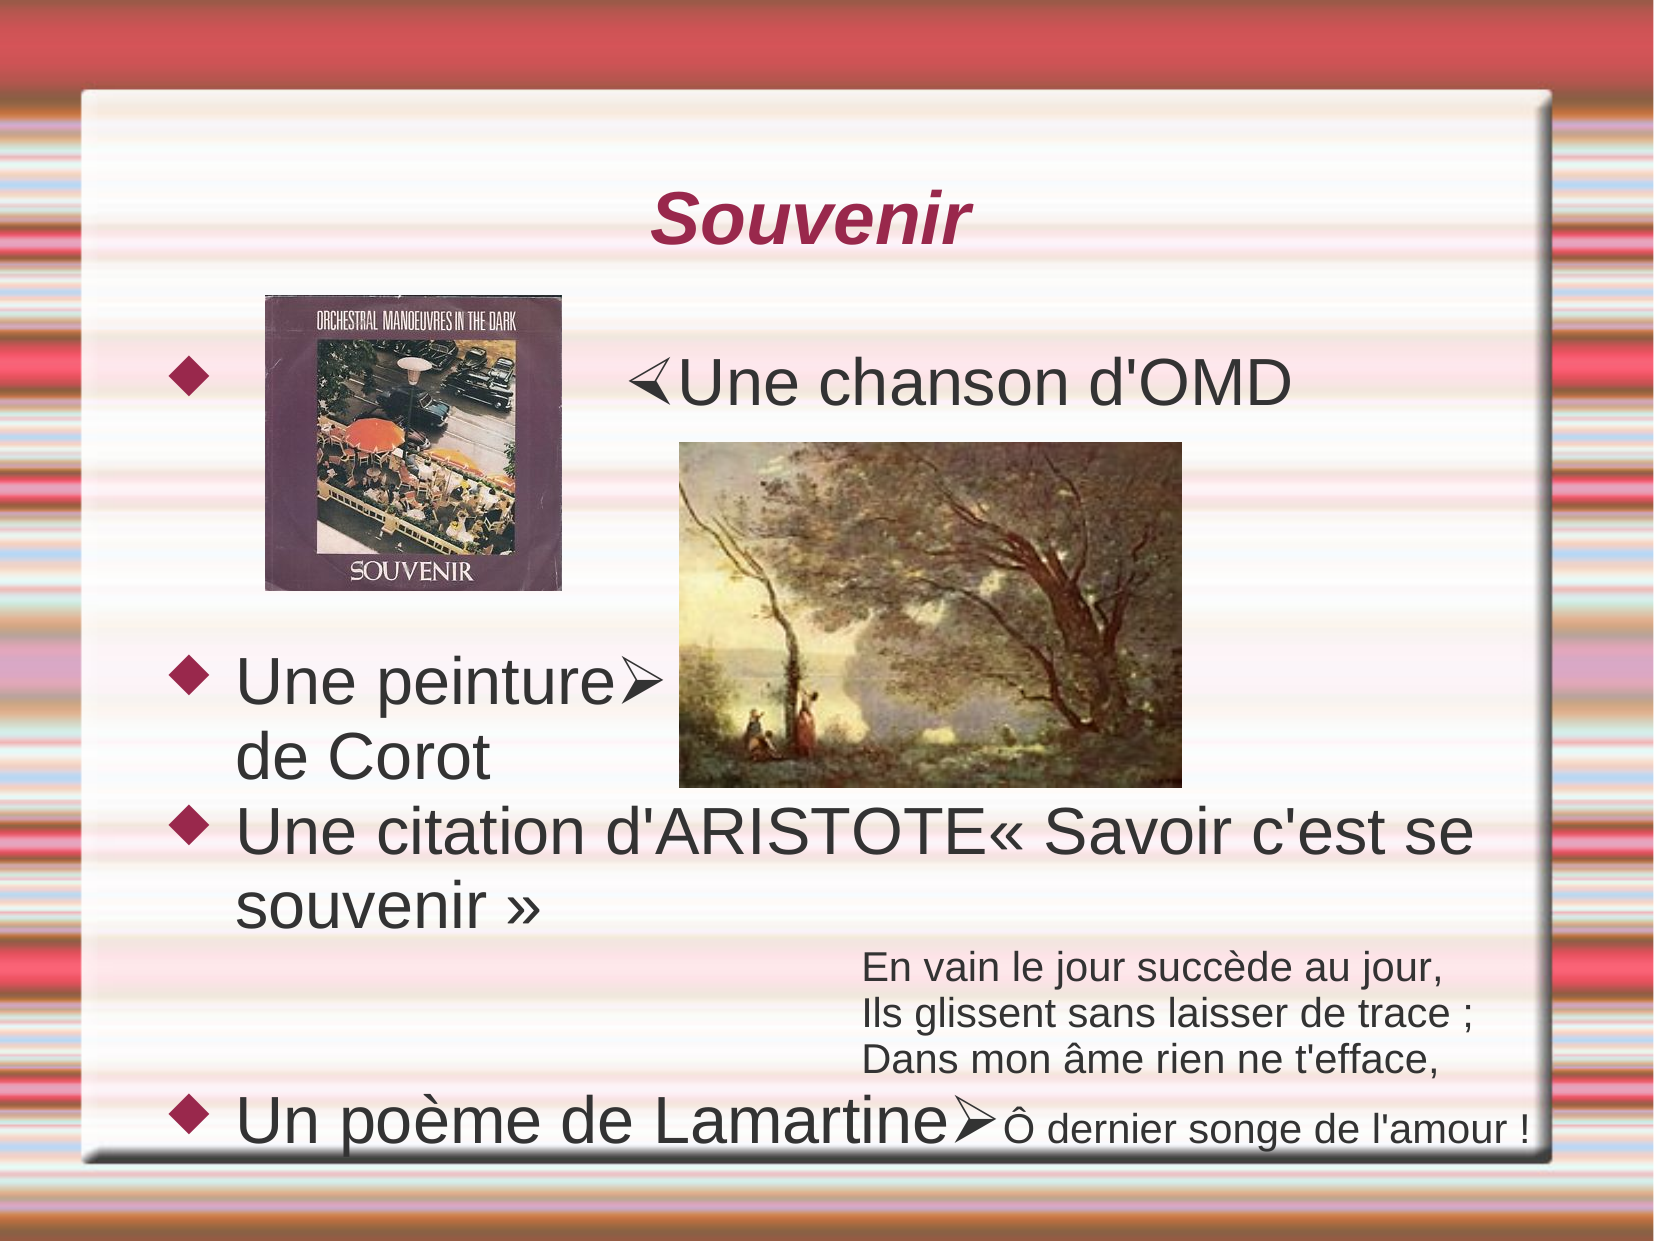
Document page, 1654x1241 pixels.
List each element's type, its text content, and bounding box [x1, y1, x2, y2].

picture [0, 0, 1654, 1241]
list Une chanson d'OMD Une peinture de Corot Une citation d'ARISTOTE« Savoir c'est se souvenir » En vain le jour succède au jour, Ils glissent sans laisser de trace ; Dans mon âme rien ne t'efface, Un poème de LamartineÔ dernier songe de l'amour ! [152, 344, 1534, 1233]
title Souvenir [88, 114, 1534, 322]
